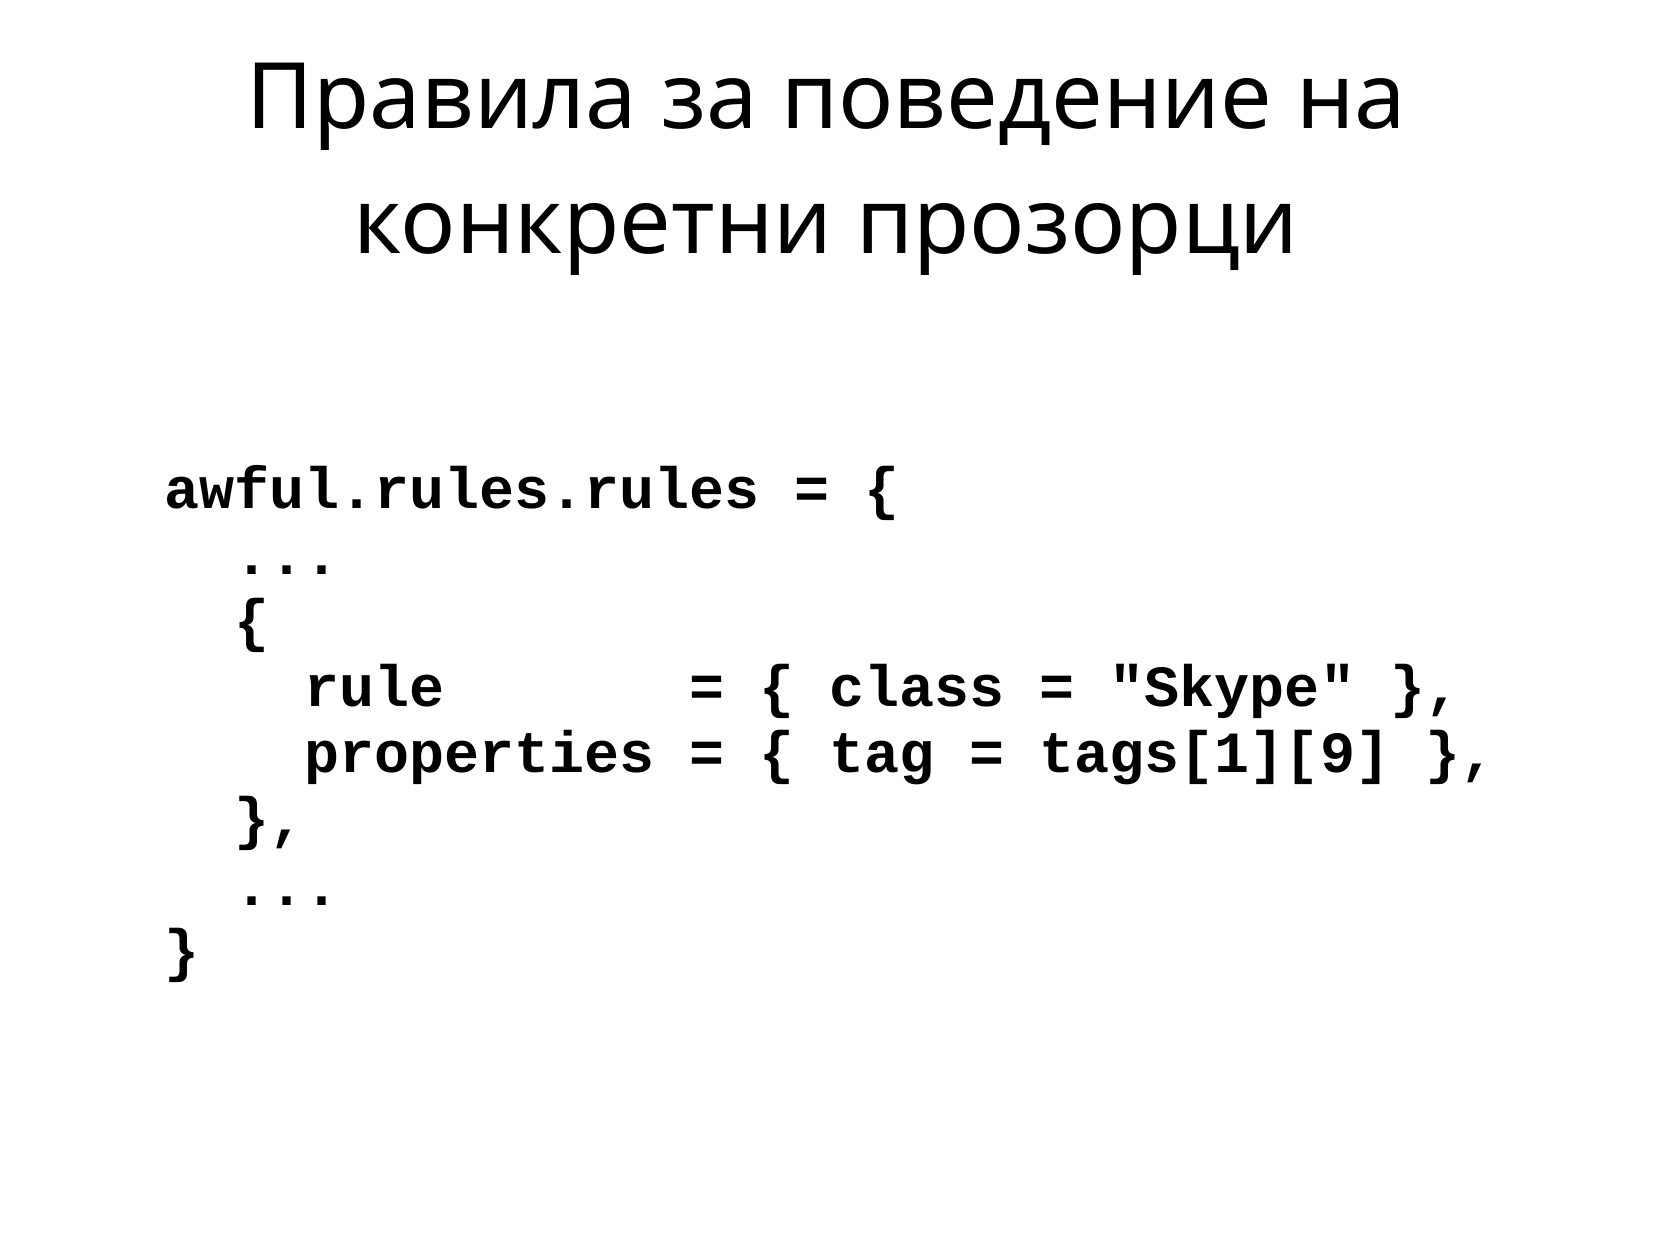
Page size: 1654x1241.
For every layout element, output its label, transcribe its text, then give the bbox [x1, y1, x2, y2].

title Правила за поведение на конкретни прозорци [0, 0, 1654, 311]
text_box awful.rules.rules = { ... { rule = { class = "Skype" }, properties = { tag = tags[1][9] }, }, ... } [150, 452, 1516, 1171]
